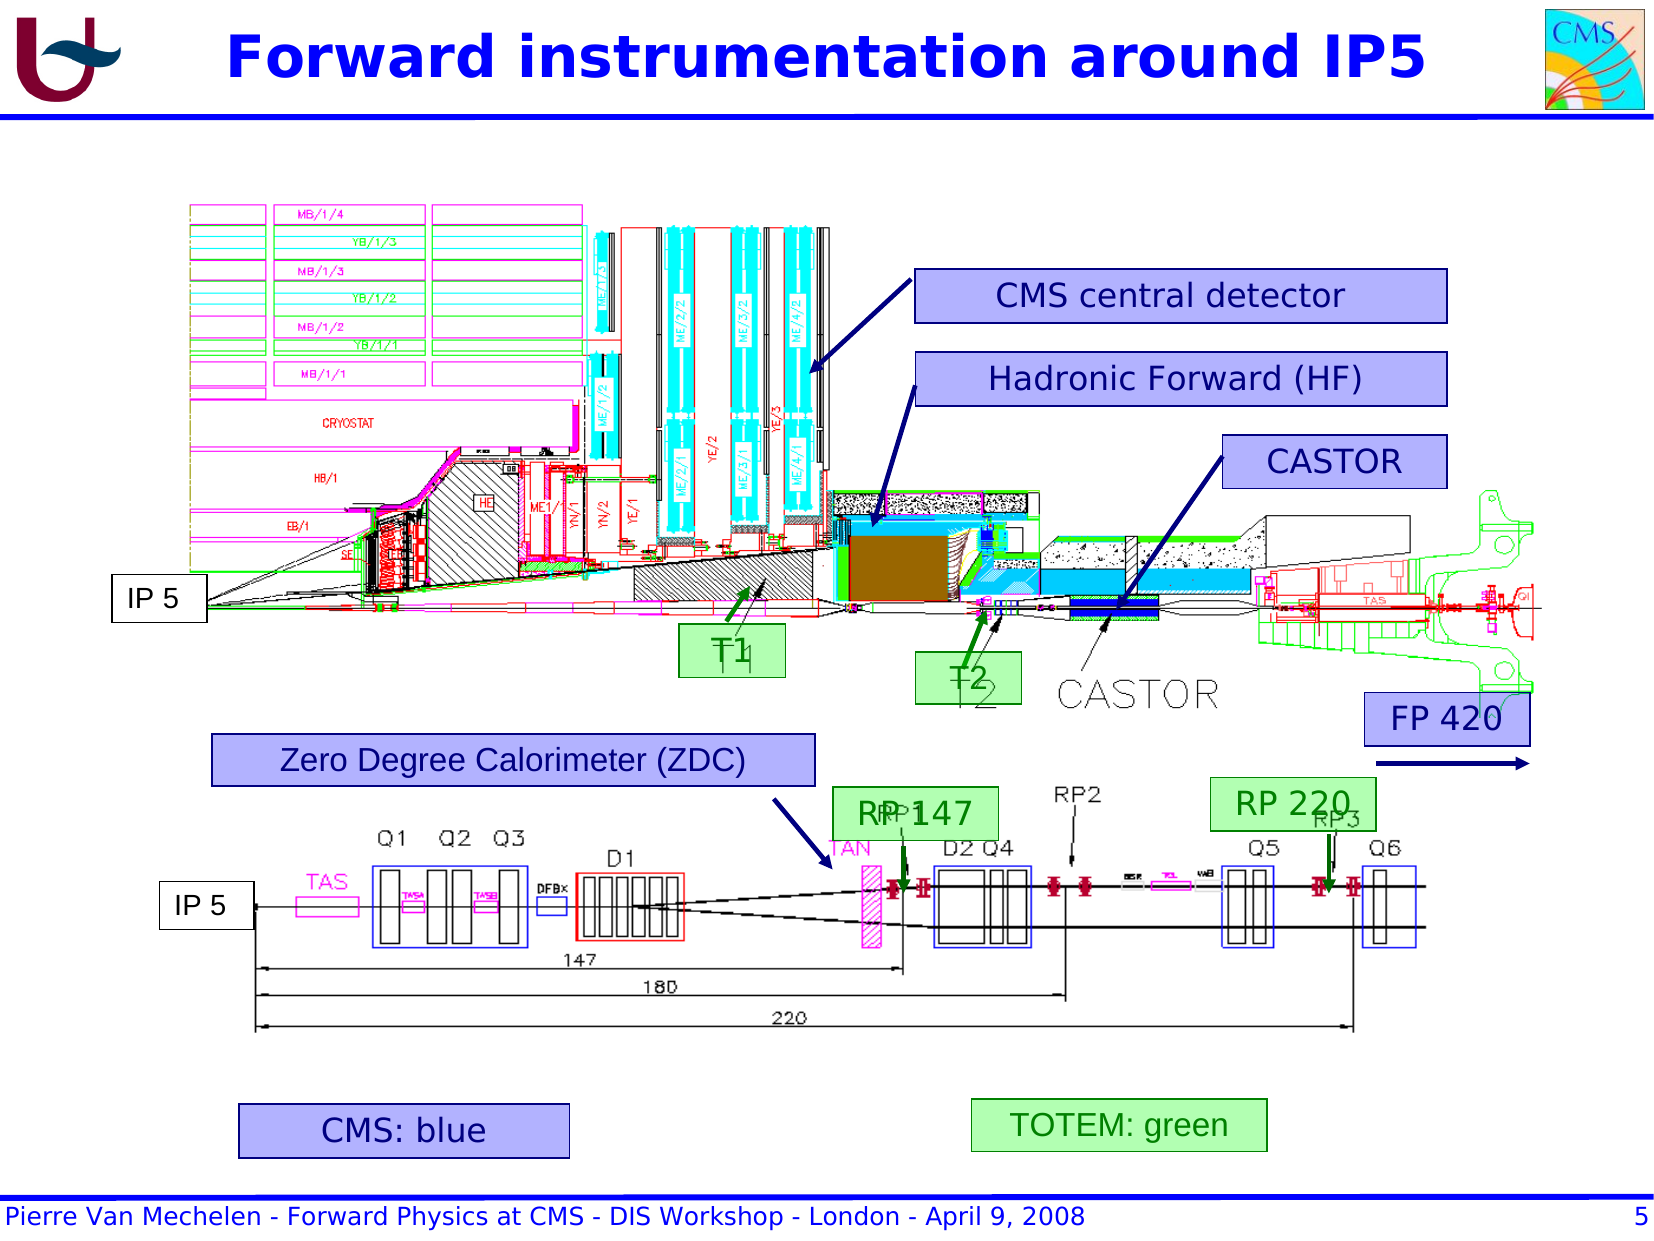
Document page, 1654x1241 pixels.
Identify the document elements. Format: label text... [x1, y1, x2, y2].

text_box CMS central detector [915, 269, 1447, 324]
text_box T1 [679, 623, 786, 678]
text_box Hadronic Forward (HF) [915, 352, 1447, 406]
picture [172, 176, 1562, 718]
picture [1545, 9, 1645, 110]
text_box RP 147 [832, 787, 999, 841]
text_box IP 5 [112, 574, 207, 623]
text_box CMS: blue [238, 1104, 570, 1159]
text_box Zero Degree Calorimeter (ZDC) [212, 733, 815, 786]
text_box FP 420 [1364, 692, 1530, 747]
text_box IP 5 [159, 881, 254, 930]
text_box TOTEM: green [971, 1098, 1267, 1152]
text_box RP 220 [1210, 777, 1377, 832]
picture [180, 763, 1492, 1099]
picture [9, 10, 128, 109]
title Forward instrumentation around IP5 [147, 8, 1506, 107]
text_box CASTOR [1222, 434, 1447, 489]
text_box T2 [915, 651, 1022, 704]
